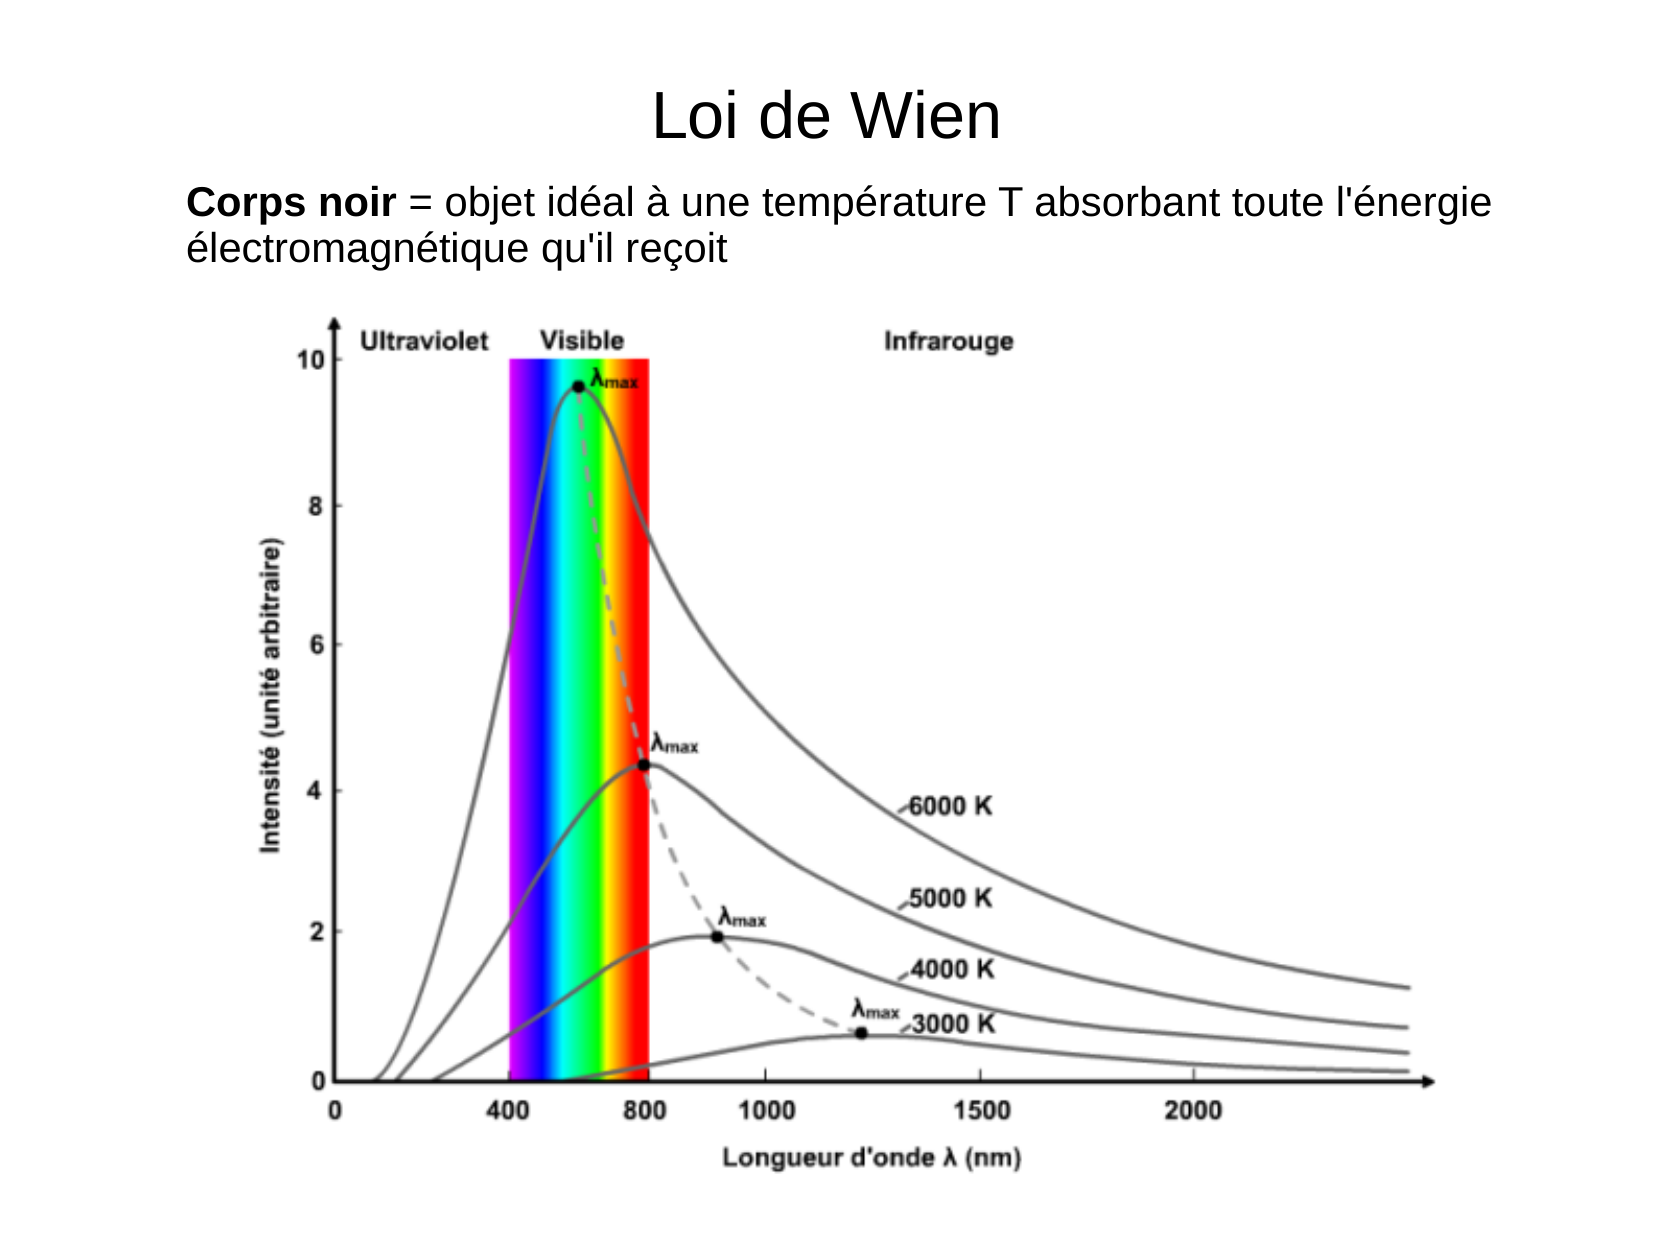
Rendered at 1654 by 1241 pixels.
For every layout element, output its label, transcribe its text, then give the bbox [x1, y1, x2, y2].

text_box Corps noir = objet idéal à une température T absorbant toute l'énergie électromagnétique qu'il reçoit [171, 171, 1654, 281]
text_box Loi de Wien [0, 71, 1654, 161]
picture [228, 301, 1471, 1199]
